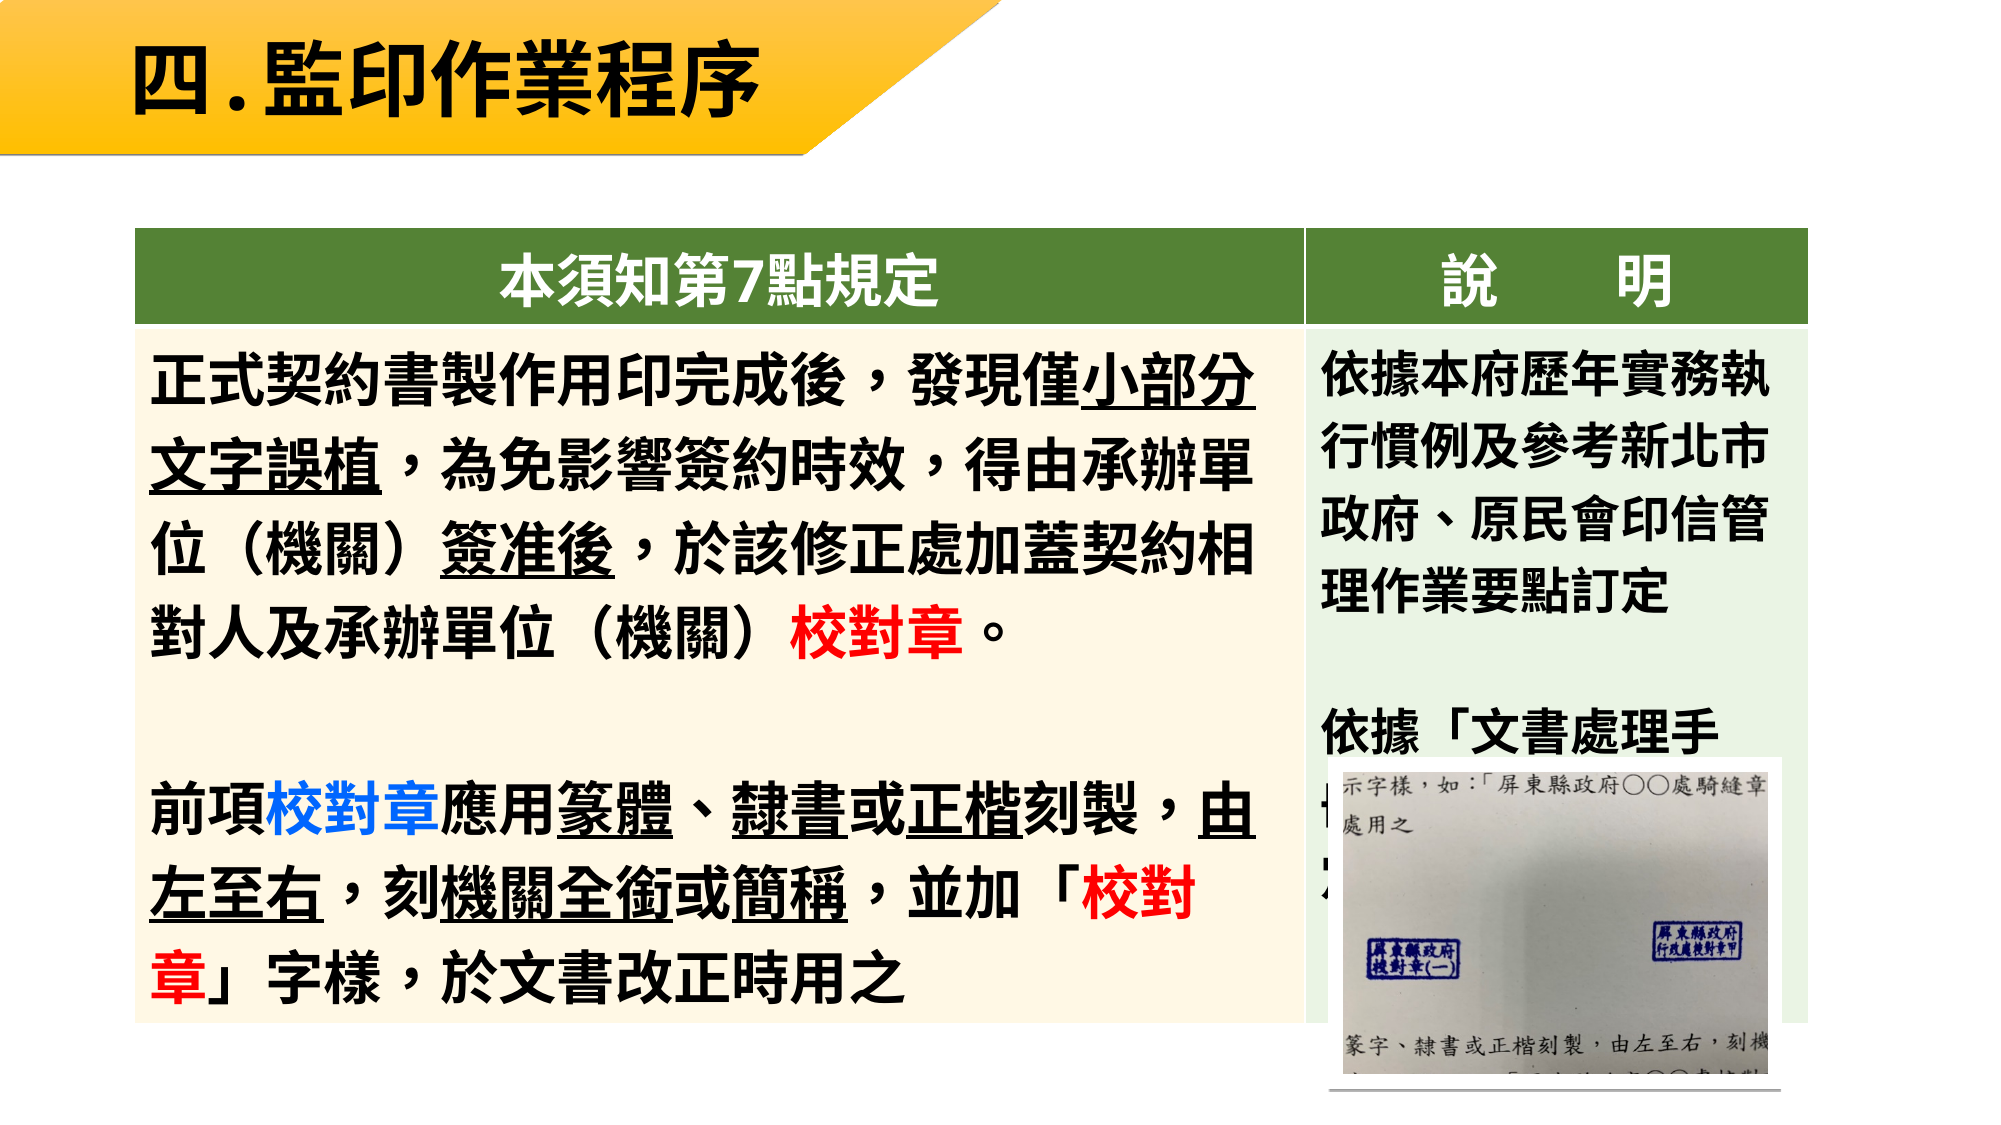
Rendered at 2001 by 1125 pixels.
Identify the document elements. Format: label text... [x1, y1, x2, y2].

table_header 說 明 [1306, 228, 1808, 324]
text_box 四.監印作業程序 [0, 0, 1002, 155]
table_header 本須知第7點規定 [135, 228, 1304, 324]
picture [1342, 771, 1768, 1075]
table_cell 正式契約書製作用印完成後，發現僅小部分文字誤植，為免影響簽約時效，得由承辦單位（機關）簽准後，於該修正處加蓋契約相對人及承辦單位（機關）校對章。 前項校對章應用篆體、隸書或正楷刻製，由左至右，刻機關全銜或簡稱，並加「校對章」字樣，於文書改正時用之 [135, 329, 1304, 1023]
table_cell 依據本府歷年實務執行慣例及參考新北市政府、原民會印信管理作業要點訂定 依據「文書處理手冊」第84點第4款規定 [1306, 329, 1808, 1023]
